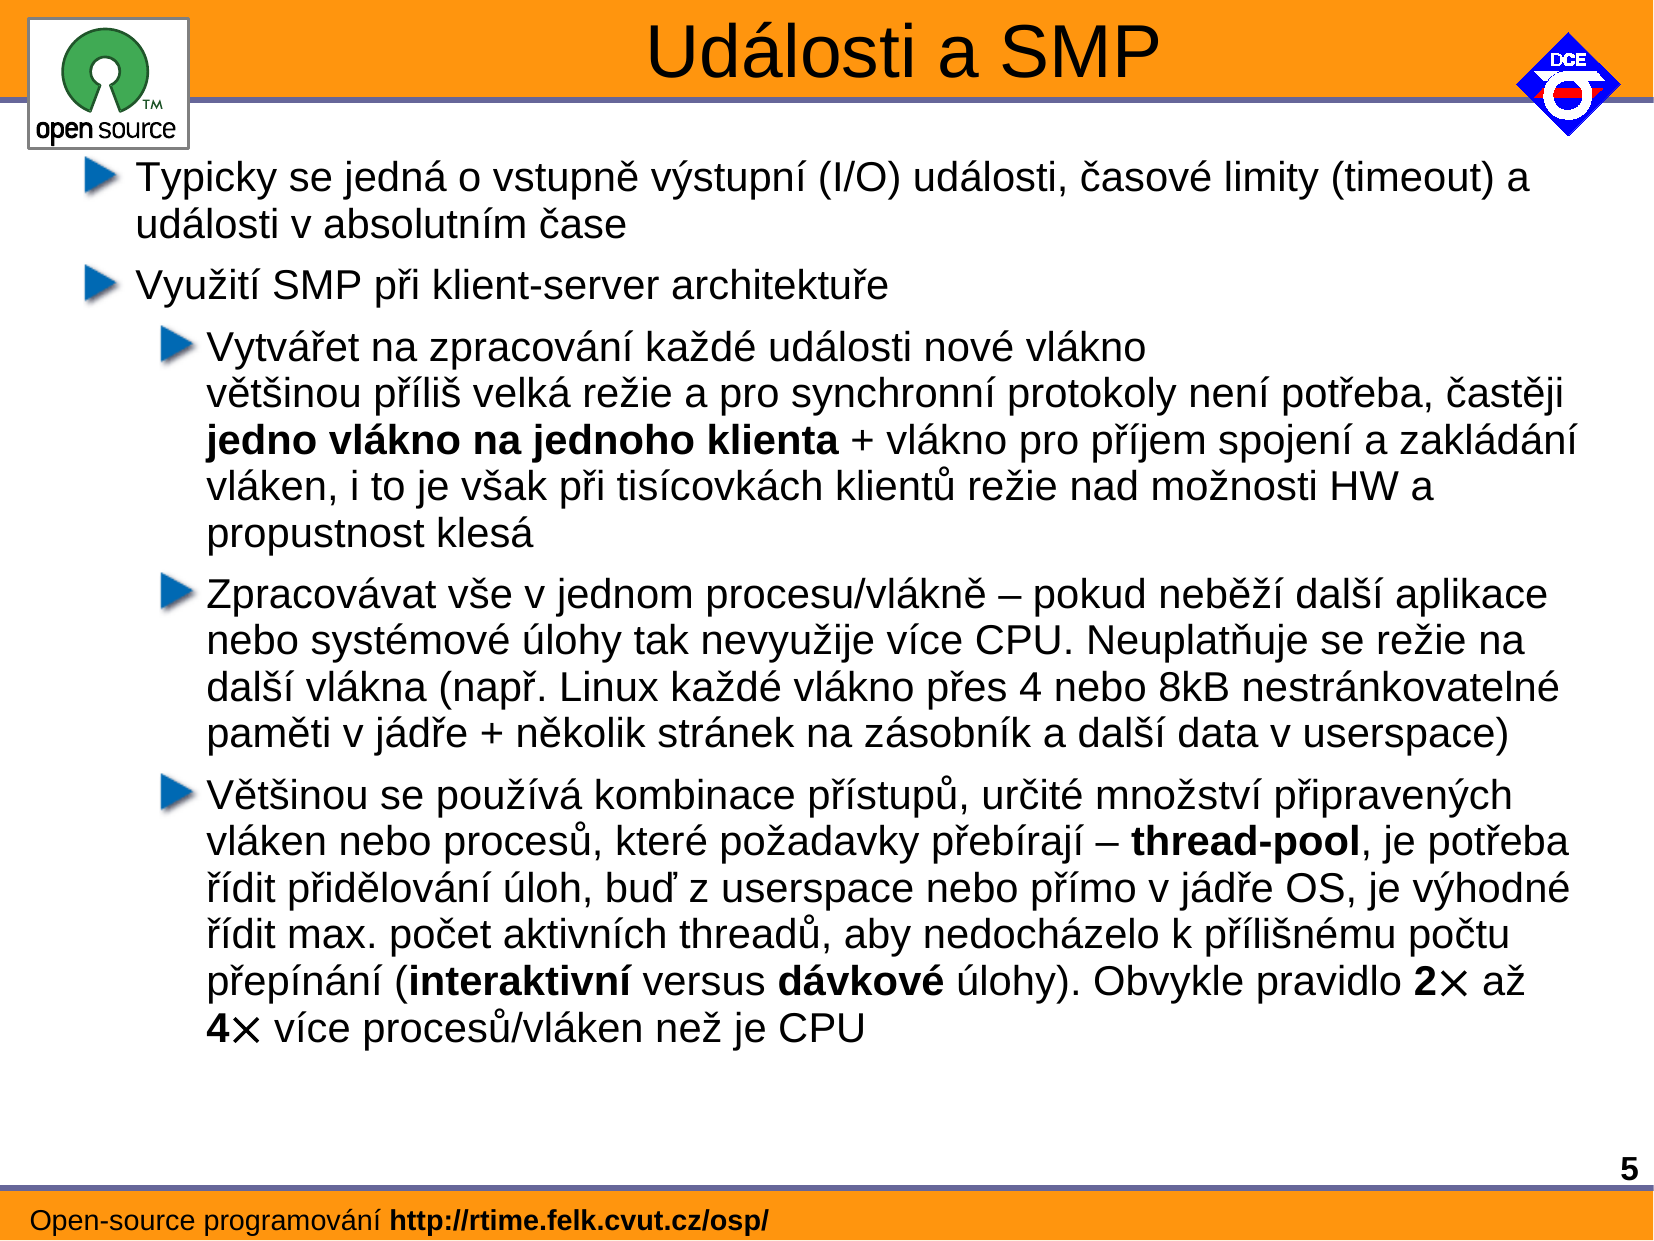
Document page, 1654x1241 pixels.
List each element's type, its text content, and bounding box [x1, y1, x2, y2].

list Typicky se jedná o vstupně výstupní (I/O) události, časové limity (timeout) a události v absolutním čase Využití SMP při klient-server architektuře Vytvářet na zpracování každé události nové vlákno většinou příliš velká režie a pro synchronní protokoly není potřeba, častěji jedno vlákno na jednoho klienta + vlákno pro příjem spojení a zakládání vláken, i to je však při tisícovkách klientů režie nad možnosti HW a propustnost klesá Zpracovávat vše v jednom procesu/vlákně – pokud neběží další aplikace nebo systémové úlohy tak nevyužije více CPU. Neuplatňuje se režie na další vlákna (např. Linux každé vlákno přes 4 nebo 8kB nestránkovatelné paměti v jádře + několik stránek na zásobník a další data v userspace) Většinou se používá kombinace přístupů, určité množství připravených vláken nebo procesů, které požadavky přebírají – thread-pool, je potřeba řídit přidělování úloh, buď z userspace nebo přímo v jádře OS, je výhodné řídit max. počet aktivních threadů, aby nedocházelo k přílišnému počtu přepínání (interaktivní versus dávkové úlohy). Obvykle pravidlo 2 až 4 více procesů/vláken než je CPU [64, 153, 1588, 1159]
title Události a SMP [178, 4, 1631, 98]
